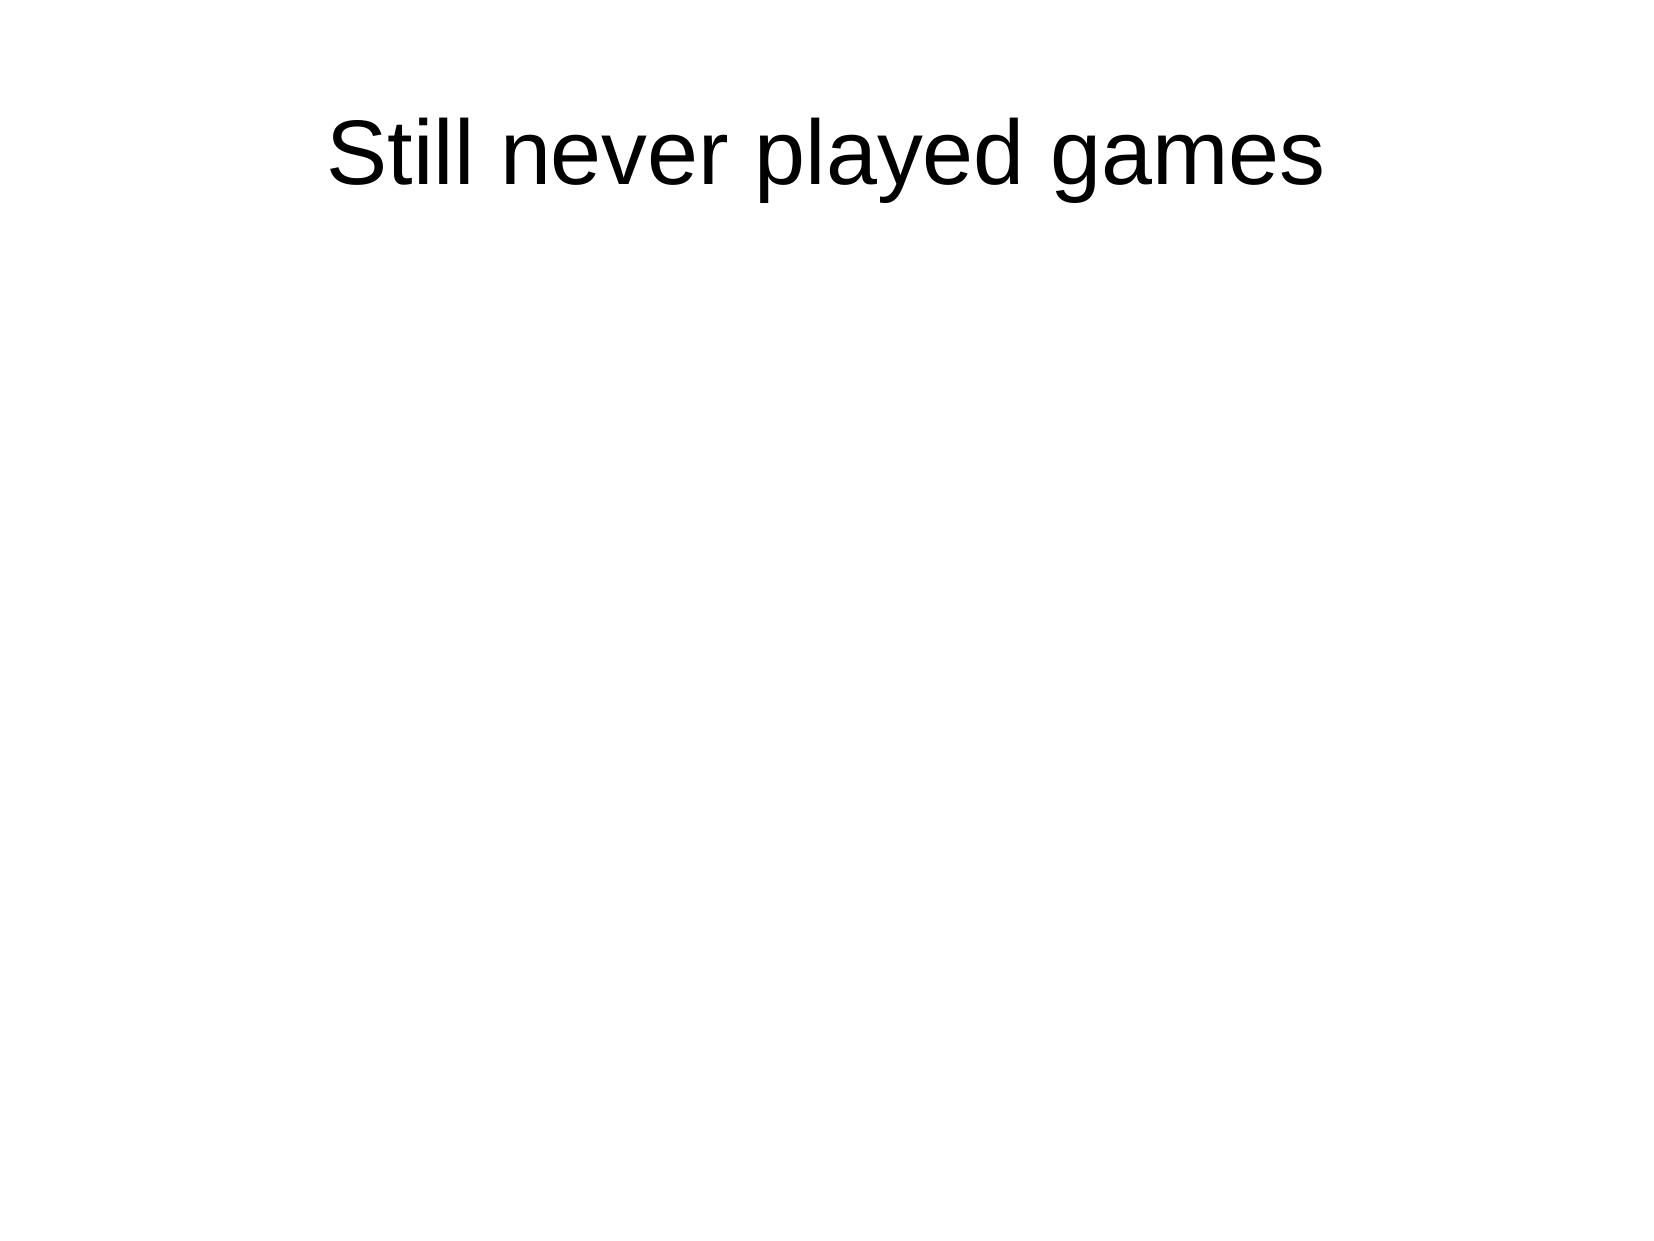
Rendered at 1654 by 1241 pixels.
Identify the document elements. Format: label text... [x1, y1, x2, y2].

title Still never played games [82, 49, 1571, 257]
